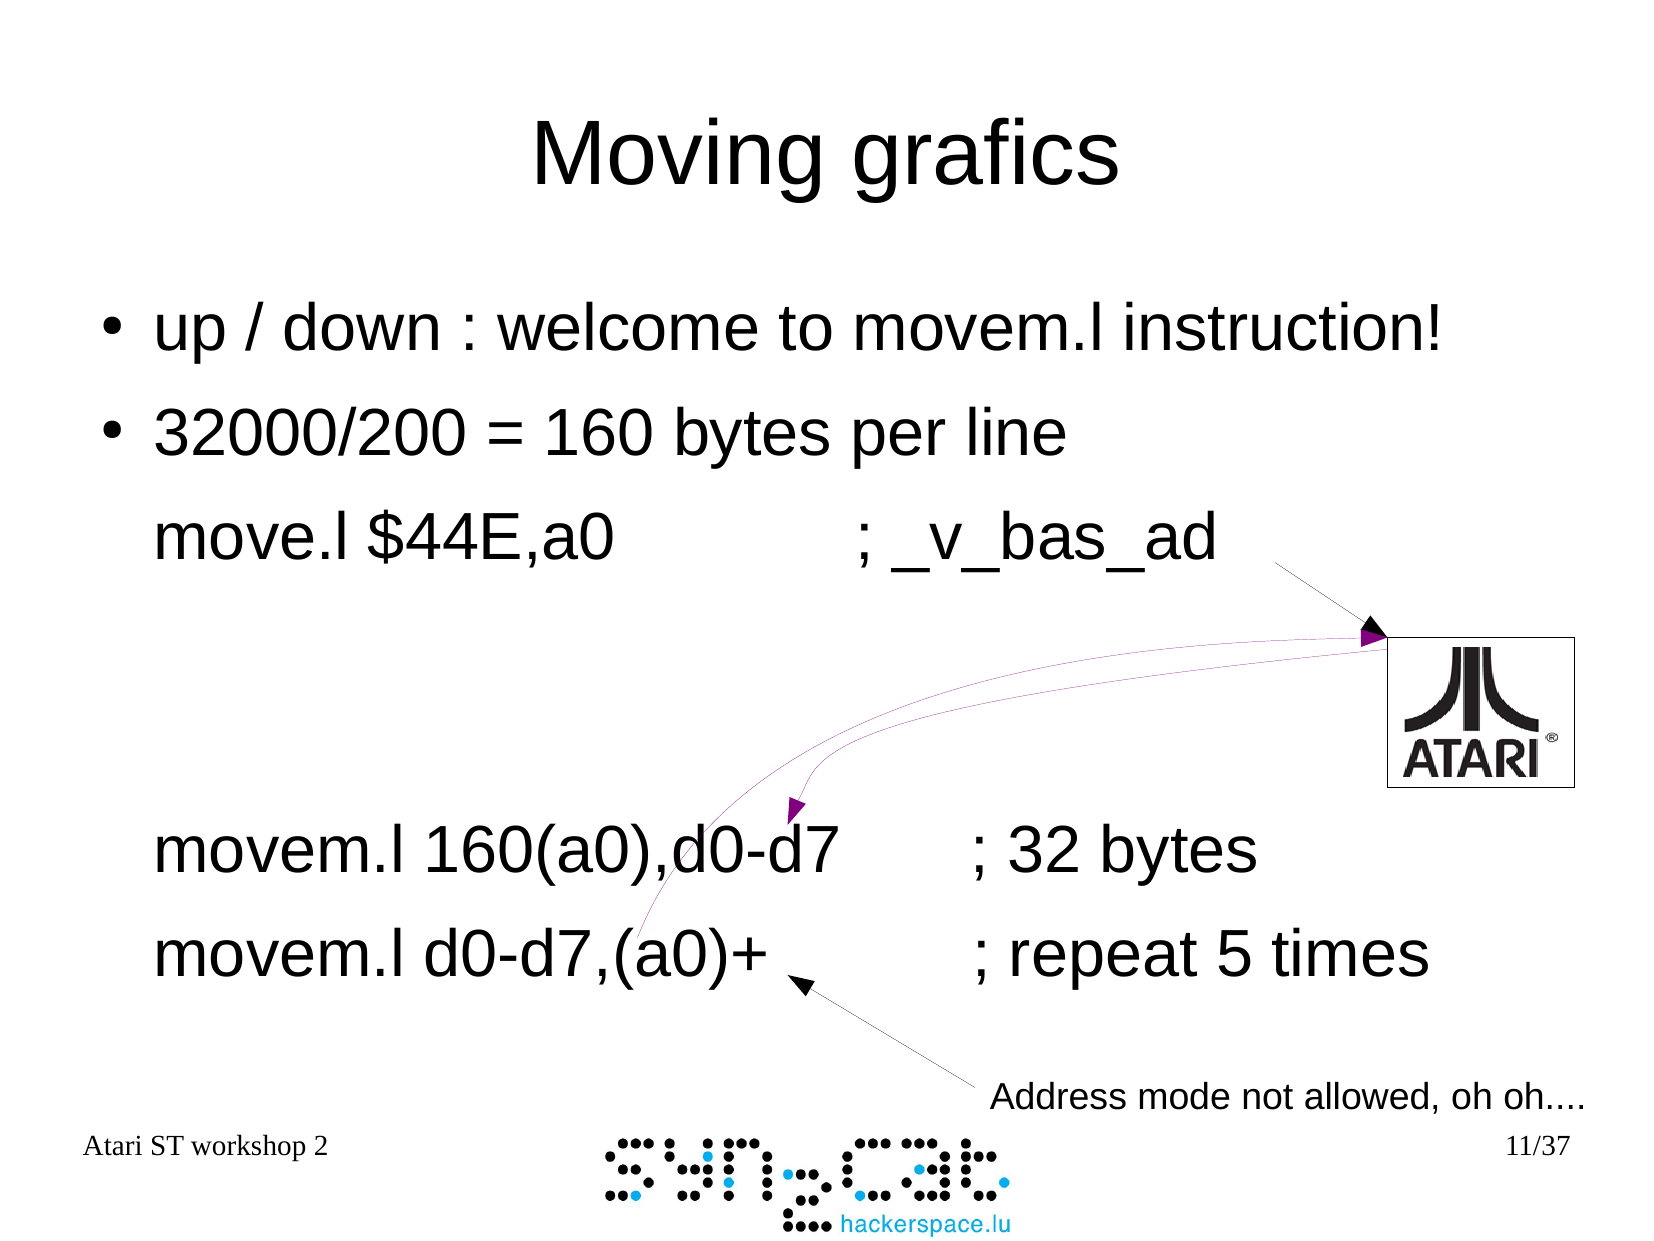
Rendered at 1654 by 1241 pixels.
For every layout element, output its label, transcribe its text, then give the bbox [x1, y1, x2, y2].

text_box Address mode not allowed, oh oh.... [975, 1068, 1602, 1126]
list up / down : welcome to movem.l instruction! 32000/200 = 160 bytes per line move.l $44E,a0 ; _v_bas_ad movem.l 160(a0),d0-d7 ; 32 bytes movem.l d0-d7,(a0)+ ; repeat 5 times [82, 290, 1571, 1109]
title Moving grafics [82, 49, 1571, 257]
picture [1388, 638, 1574, 786]
picture [600, 1124, 1025, 1241]
